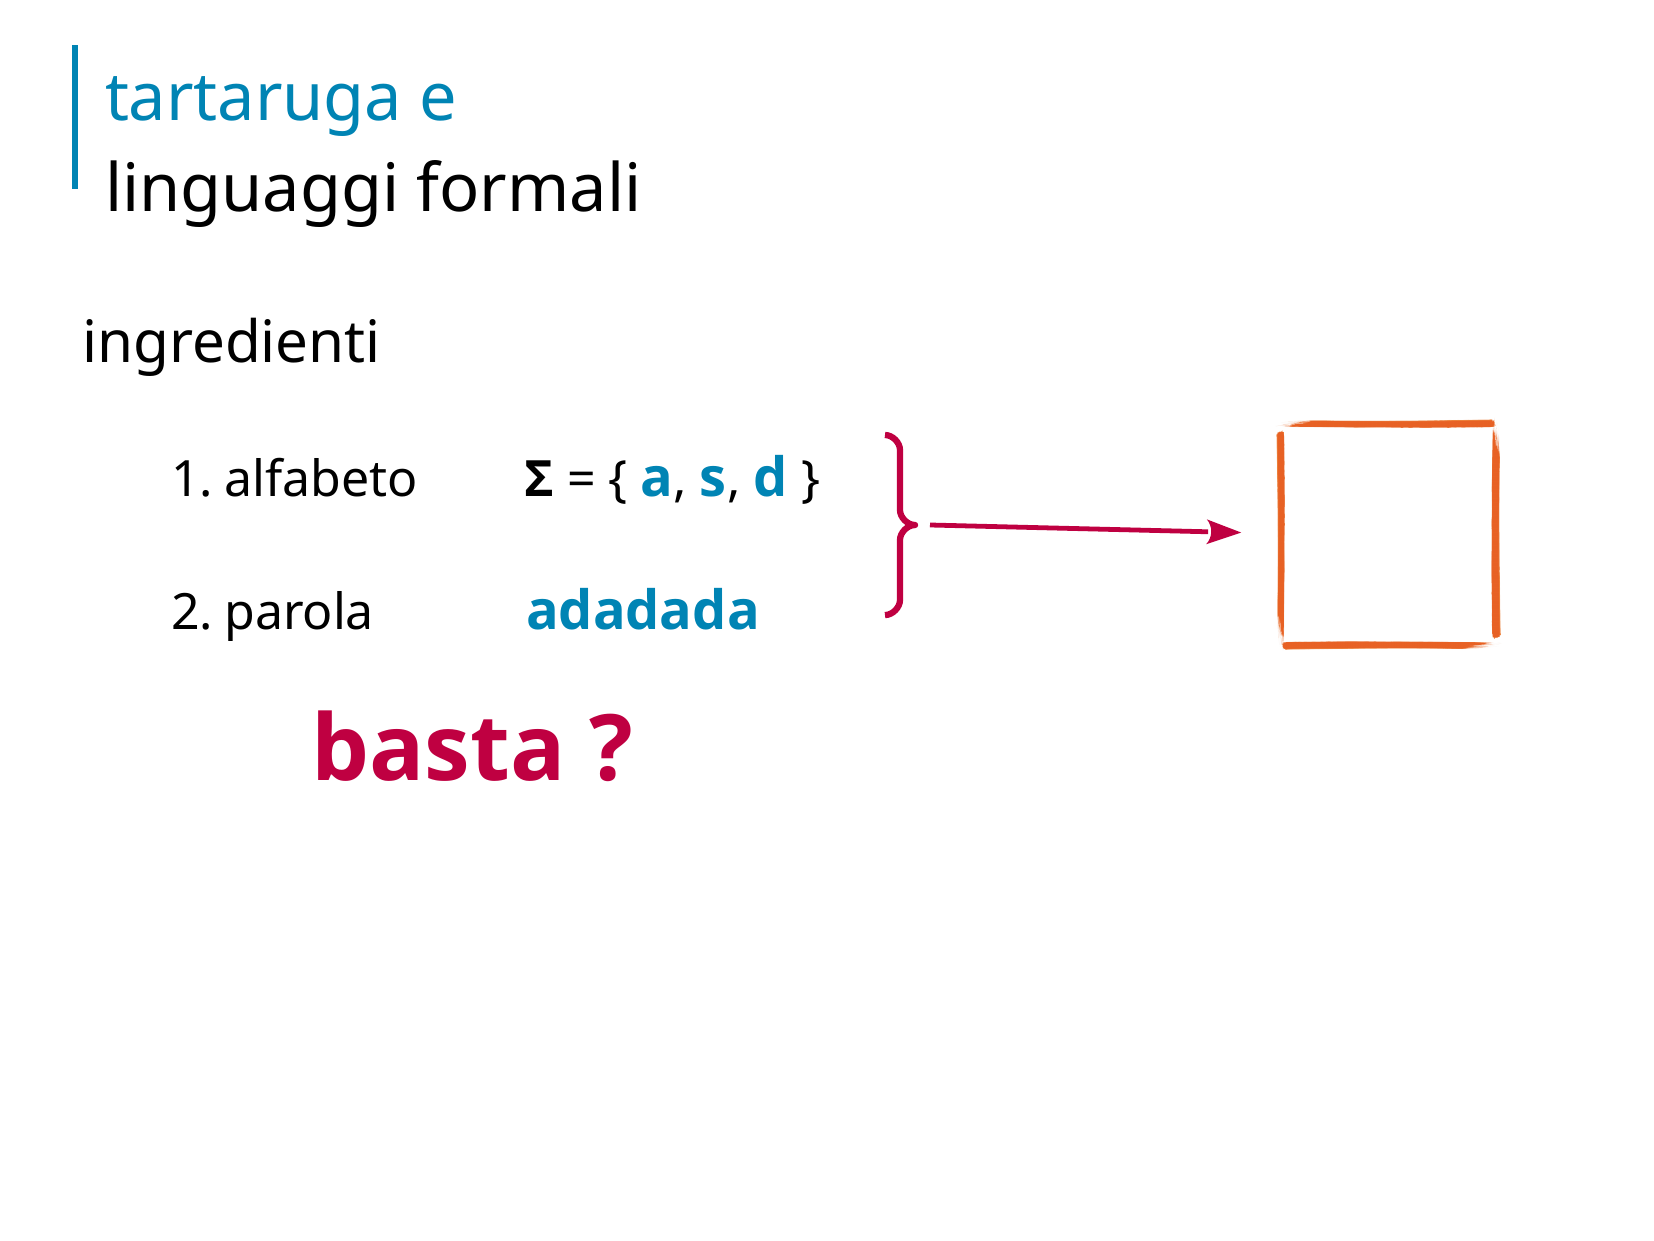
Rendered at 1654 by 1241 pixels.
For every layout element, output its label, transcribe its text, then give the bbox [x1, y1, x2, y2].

picture [1276, 430, 1502, 652]
text_box basta ? [270, 675, 676, 793]
picture [1274, 417, 1501, 639]
title tartaruga e linguaggi formali [105, 49, 1571, 200]
list ingredienti alfabeto Σ = { a, s, d } parola adadada [82, 300, 1571, 1126]
